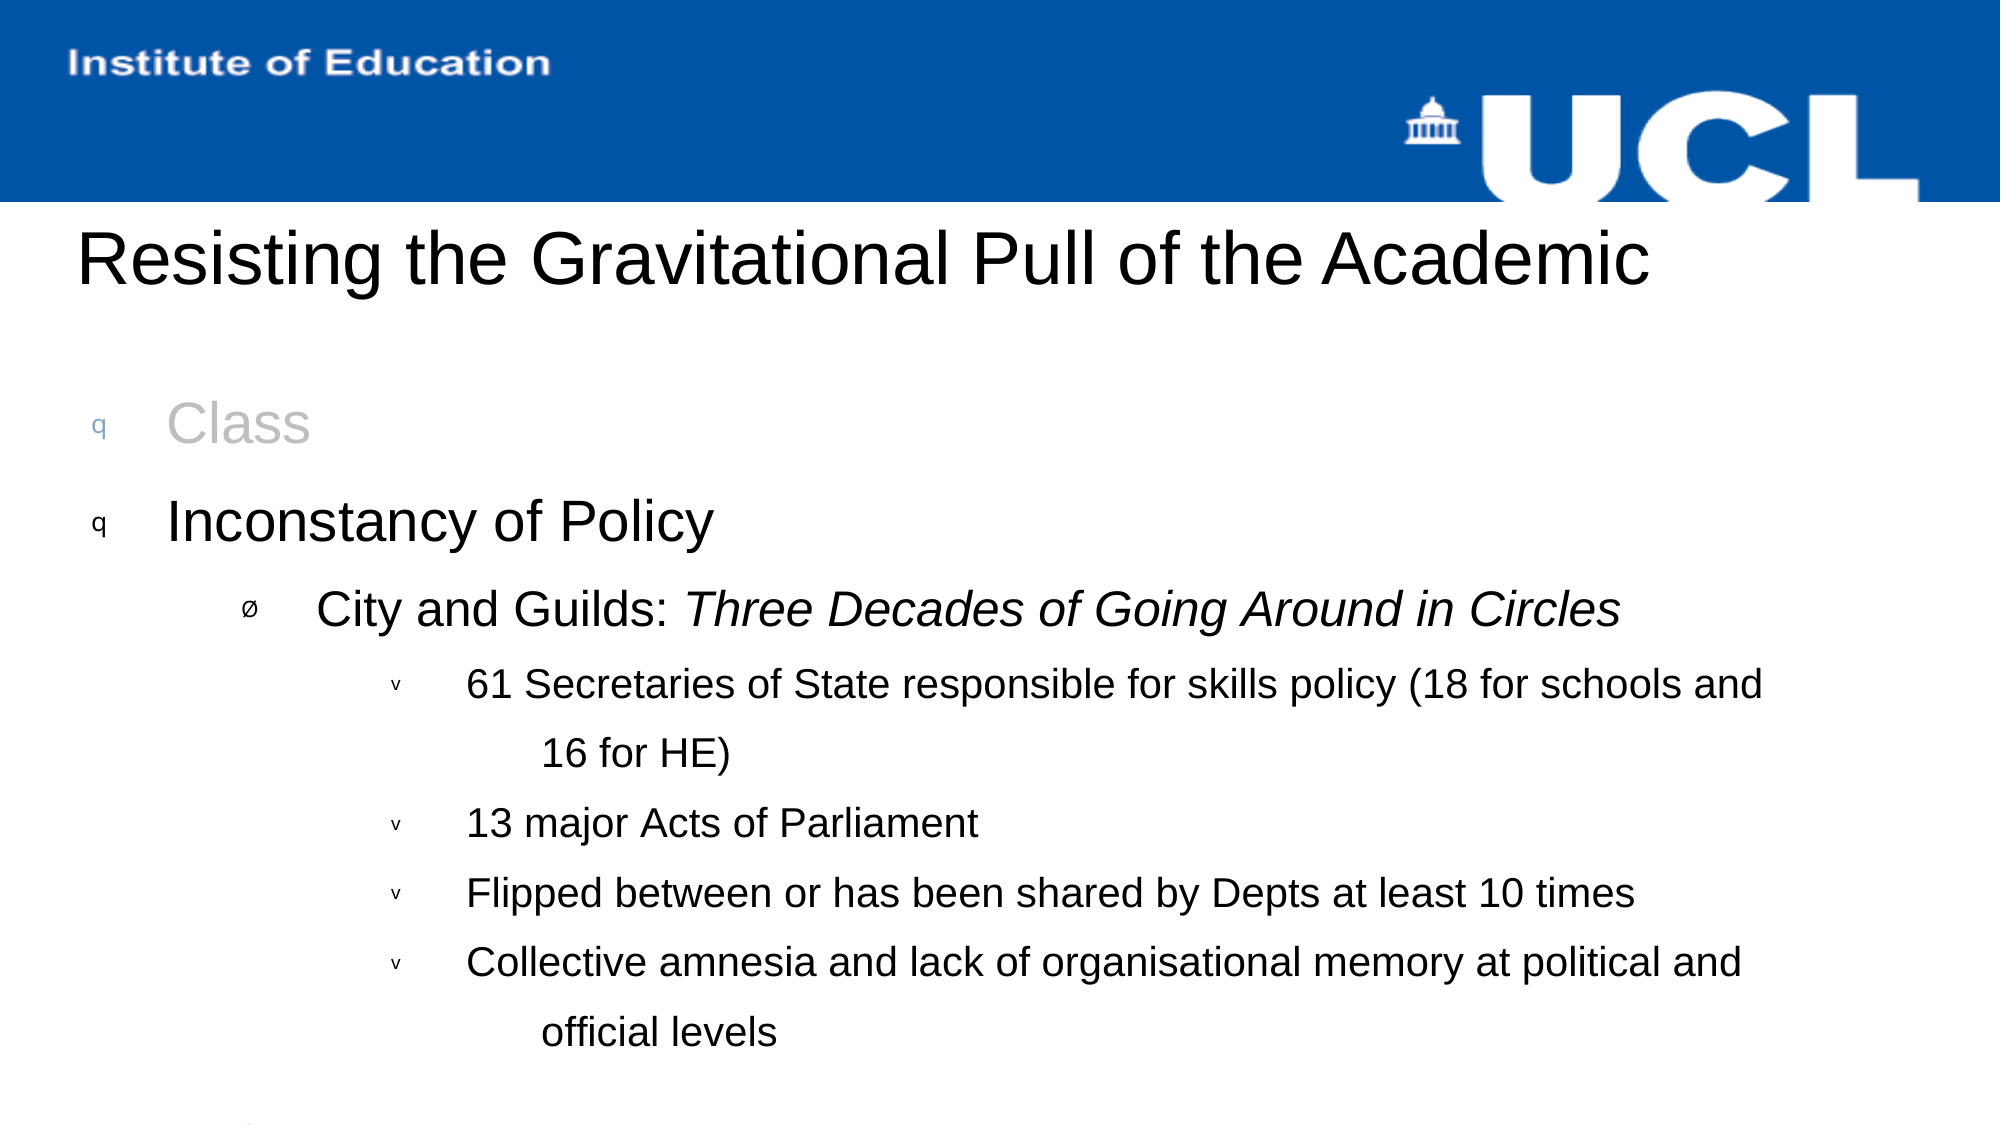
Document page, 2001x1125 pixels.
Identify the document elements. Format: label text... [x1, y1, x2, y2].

text_box Class Inconstancy of Policy City and Guilds: Three Decades of Going Around in Circles 61 Secretaries of State responsible for skills policy (18 for schools and 16 for HE) 13 major Acts of Parliament Flipped between or has been shared by Depts at least 10 times Collective amnesia and lack of organisational memory at political and official levels [76, 351, 1805, 1125]
text_box Resisting the Gravitational Pull of the Academic [61, 208, 1705, 308]
